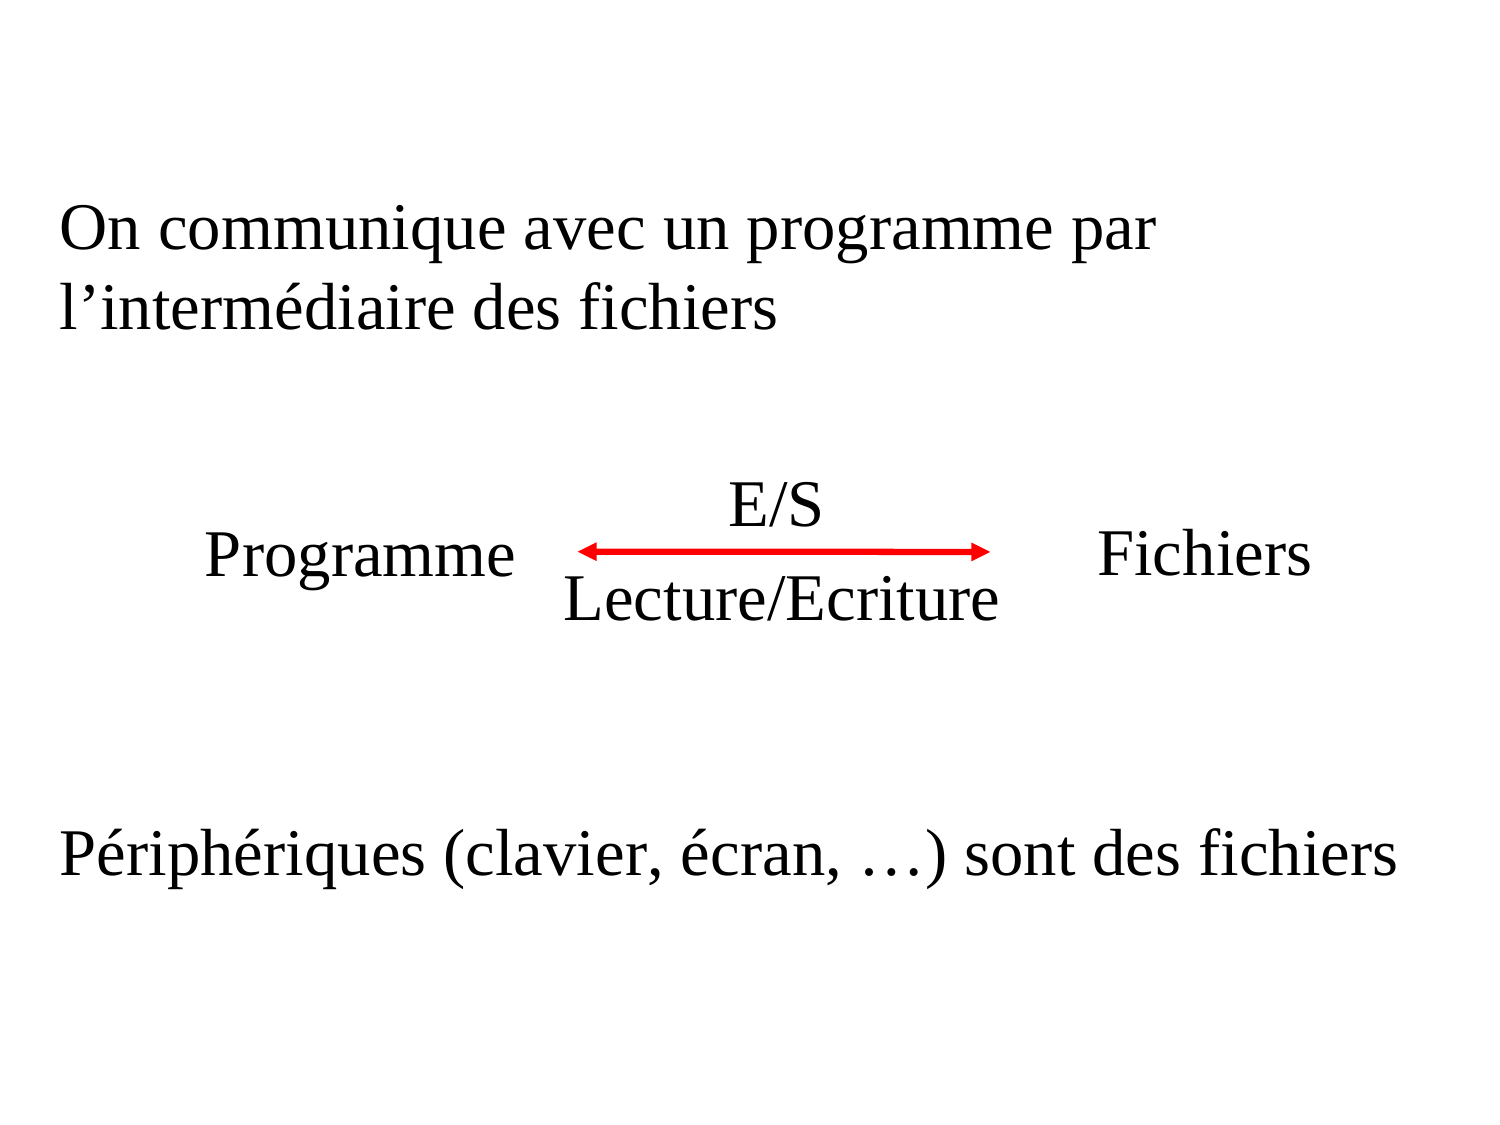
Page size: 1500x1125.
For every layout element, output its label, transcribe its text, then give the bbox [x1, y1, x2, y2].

text_box Fichiers [1065, 500, 1328, 597]
text_box Programme [190, 501, 553, 598]
text_box Lecture/Ecriture [548, 545, 1037, 642]
text_box E/S [713, 451, 877, 545]
text_box On communique avec un programme par l’intermédiaire des fichiers [45, 175, 1458, 351]
text_box Périphériques (clavier, écran, …) sont des fichiers [45, 801, 1458, 897]
